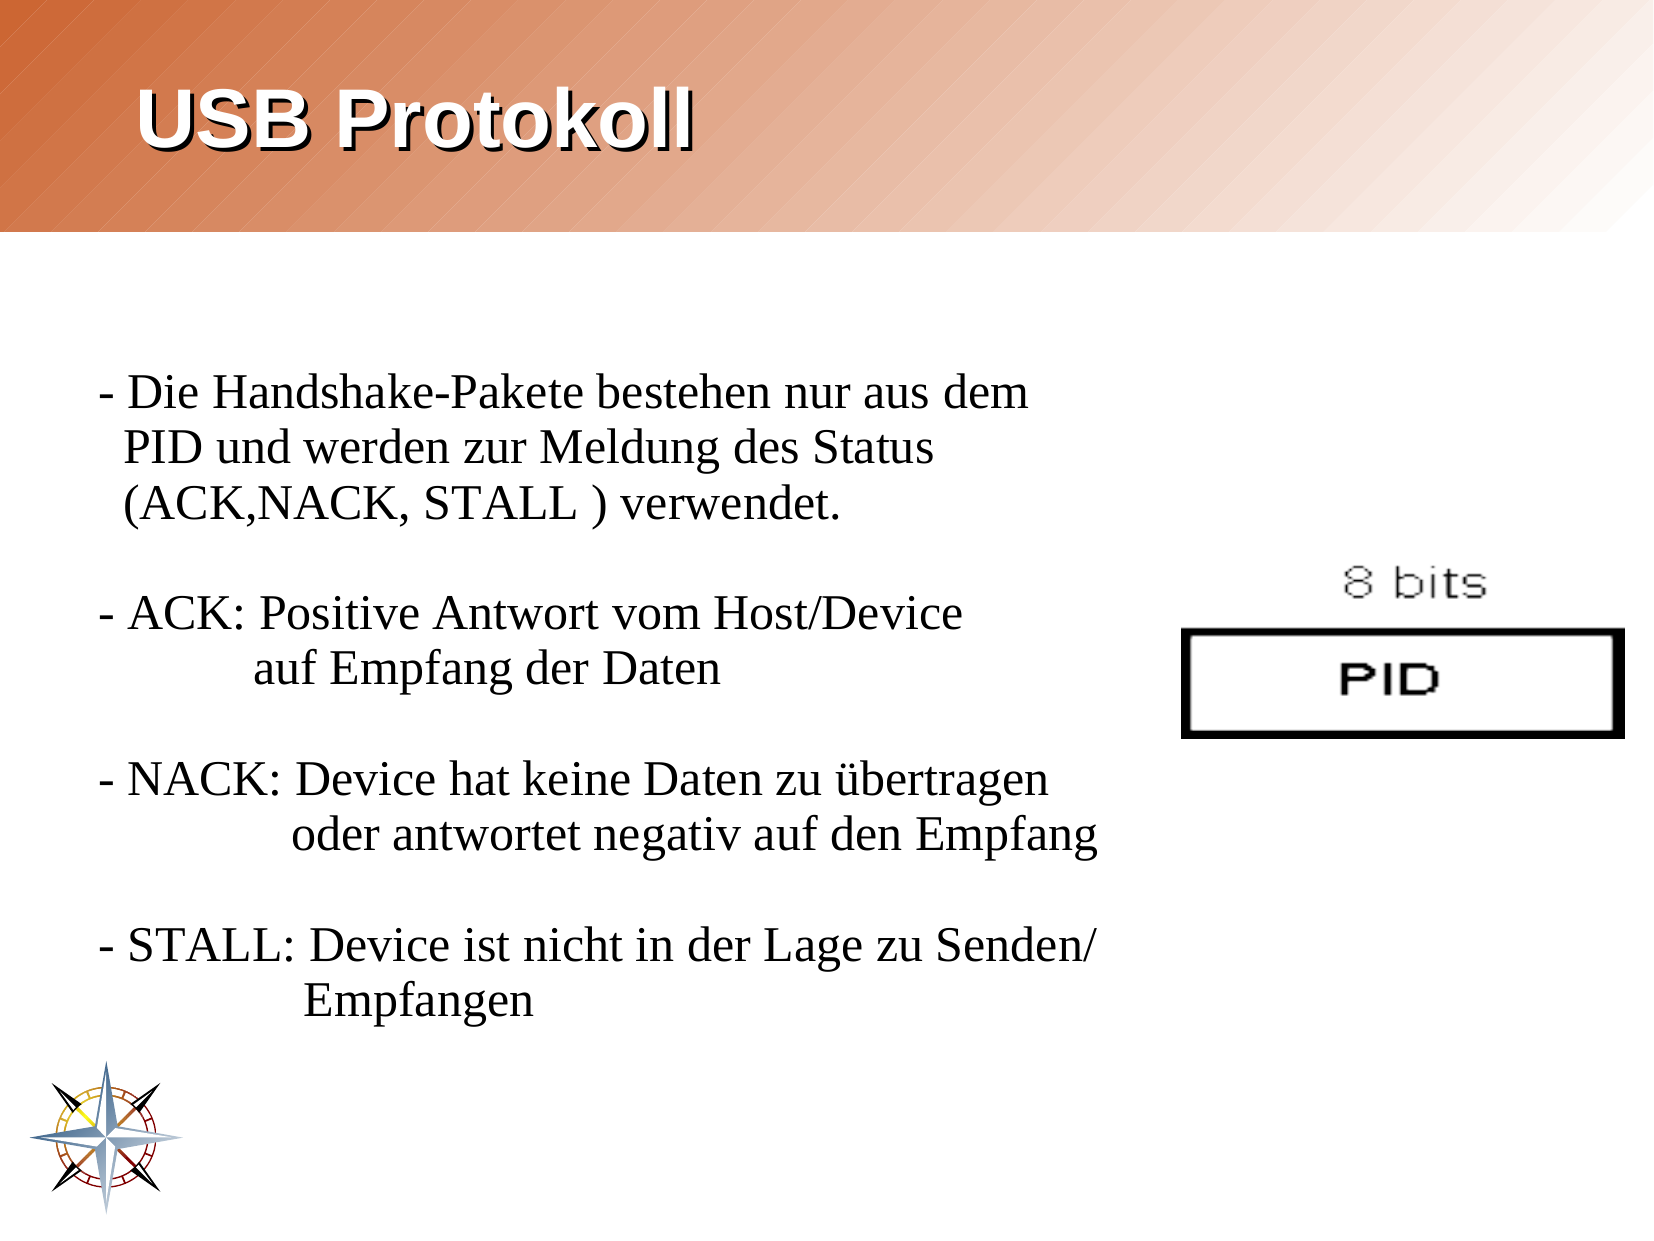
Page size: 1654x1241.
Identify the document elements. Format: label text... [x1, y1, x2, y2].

picture [1181, 553, 1625, 739]
title USB Protokoll [135, 0, 1422, 238]
text_box - Die Handshake-Pakete bestehen nur aus dem PID und werden zur Meldung des Status (ACK,NACK, STALL ) verwendet. - ACK: Positive Antwort vom Host/Device auf Empfang der Daten - NACK: Device hat keine Daten zu übertragen oder antwortet negativ auf den Empfang - STALL: Device ist nicht in der Lage zu Senden/ Empfangen [98, 364, 1123, 1040]
